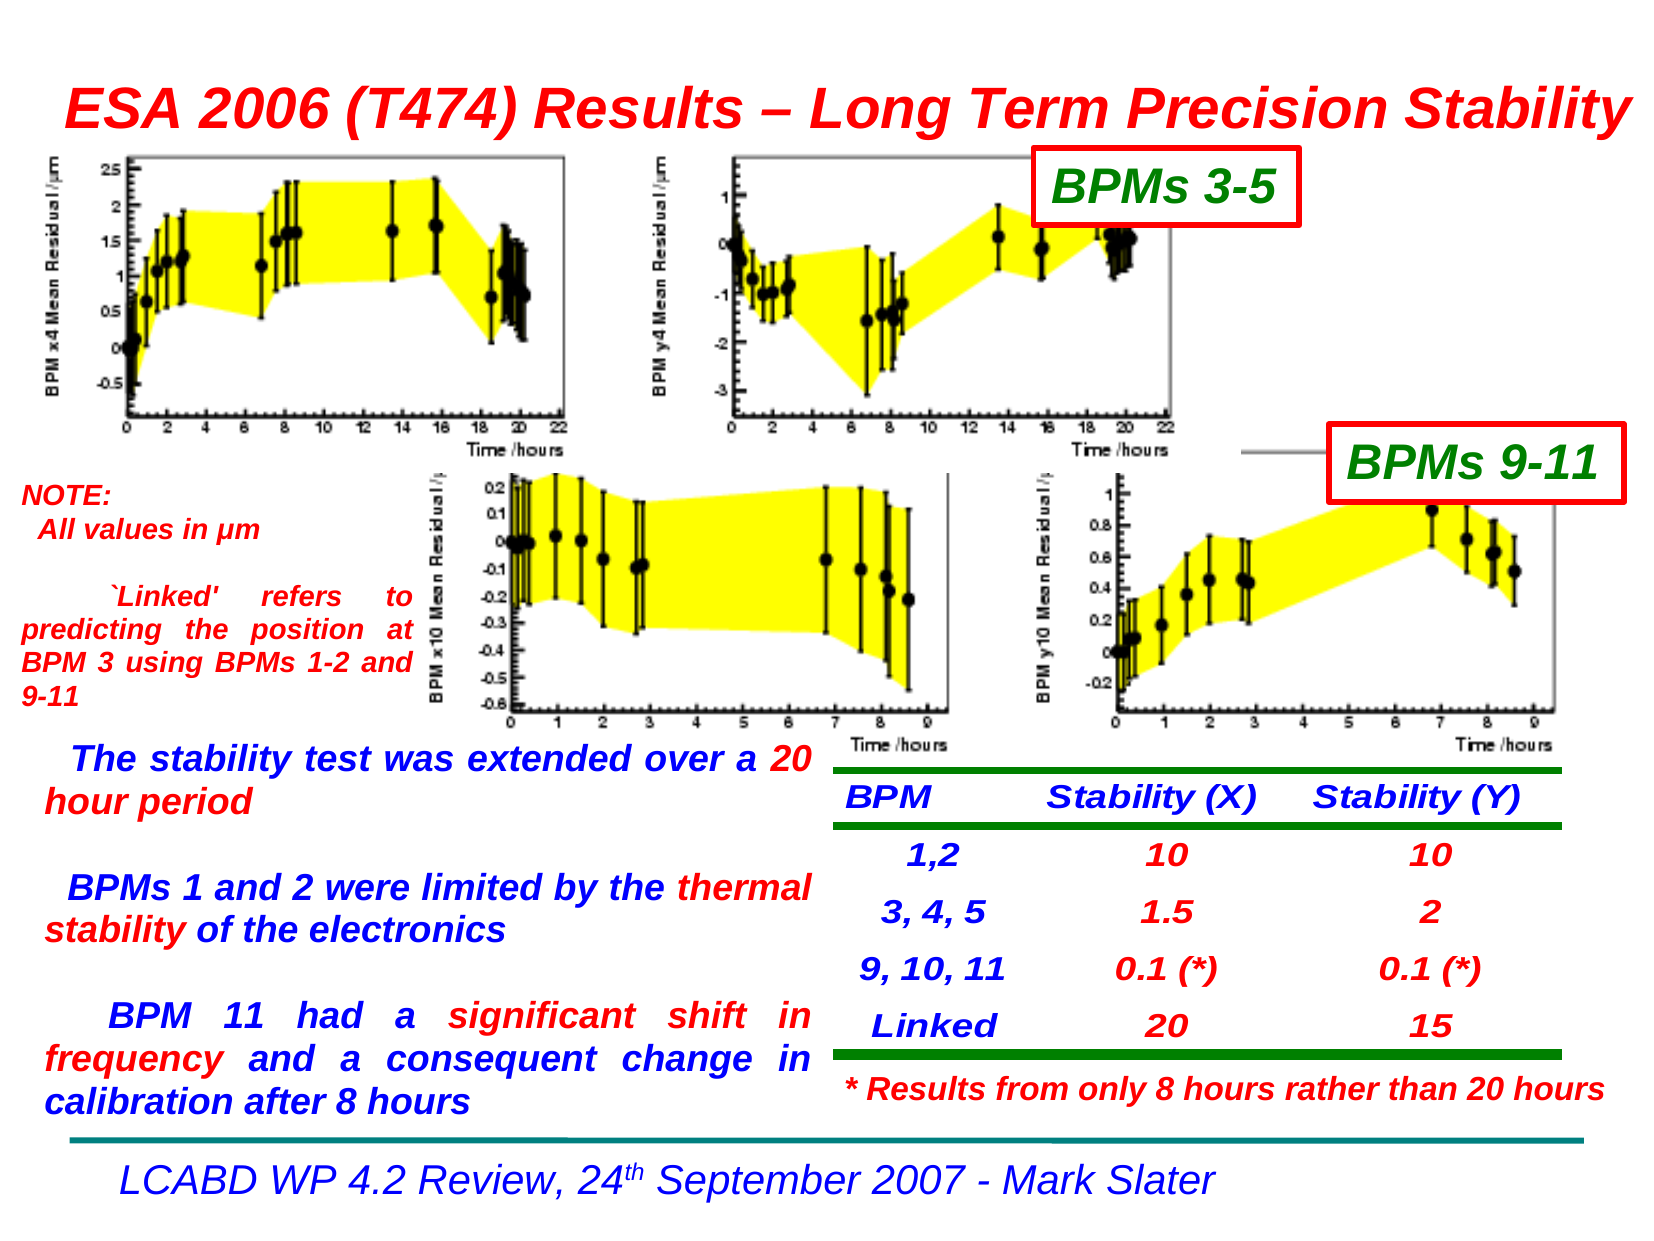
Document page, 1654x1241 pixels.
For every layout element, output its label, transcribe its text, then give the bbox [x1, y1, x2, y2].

text_box LCABD WP 4.2 Review, 24th September 2007 - Mark Slater [118, 1156, 1565, 1204]
text_box ESA 2006 (T474) Results – Long Term Precision Stability [64, 74, 1634, 142]
picture [29, 118, 1625, 768]
text_box BPMs 9-11 [1328, 424, 1625, 502]
text_box BPMs 3-5 [1033, 147, 1300, 226]
text_box * Results from only 8 hours rather than 20 hours [844, 1069, 1607, 1108]
text_box NOTE: All values in μm `Linked' refers to predicting the position at BPM 3 using BPMs 1-2 and 9-11 [21, 478, 414, 713]
text_box The stability test was extended over a 20 hour period BPMs 1 and 2 were limited by the thermal stability of the electronics BPM 11 had a significant shift in frequency and a consequent change in calibration after 8 hours [29, 729, 827, 1182]
chart [832, 767, 1565, 1128]
